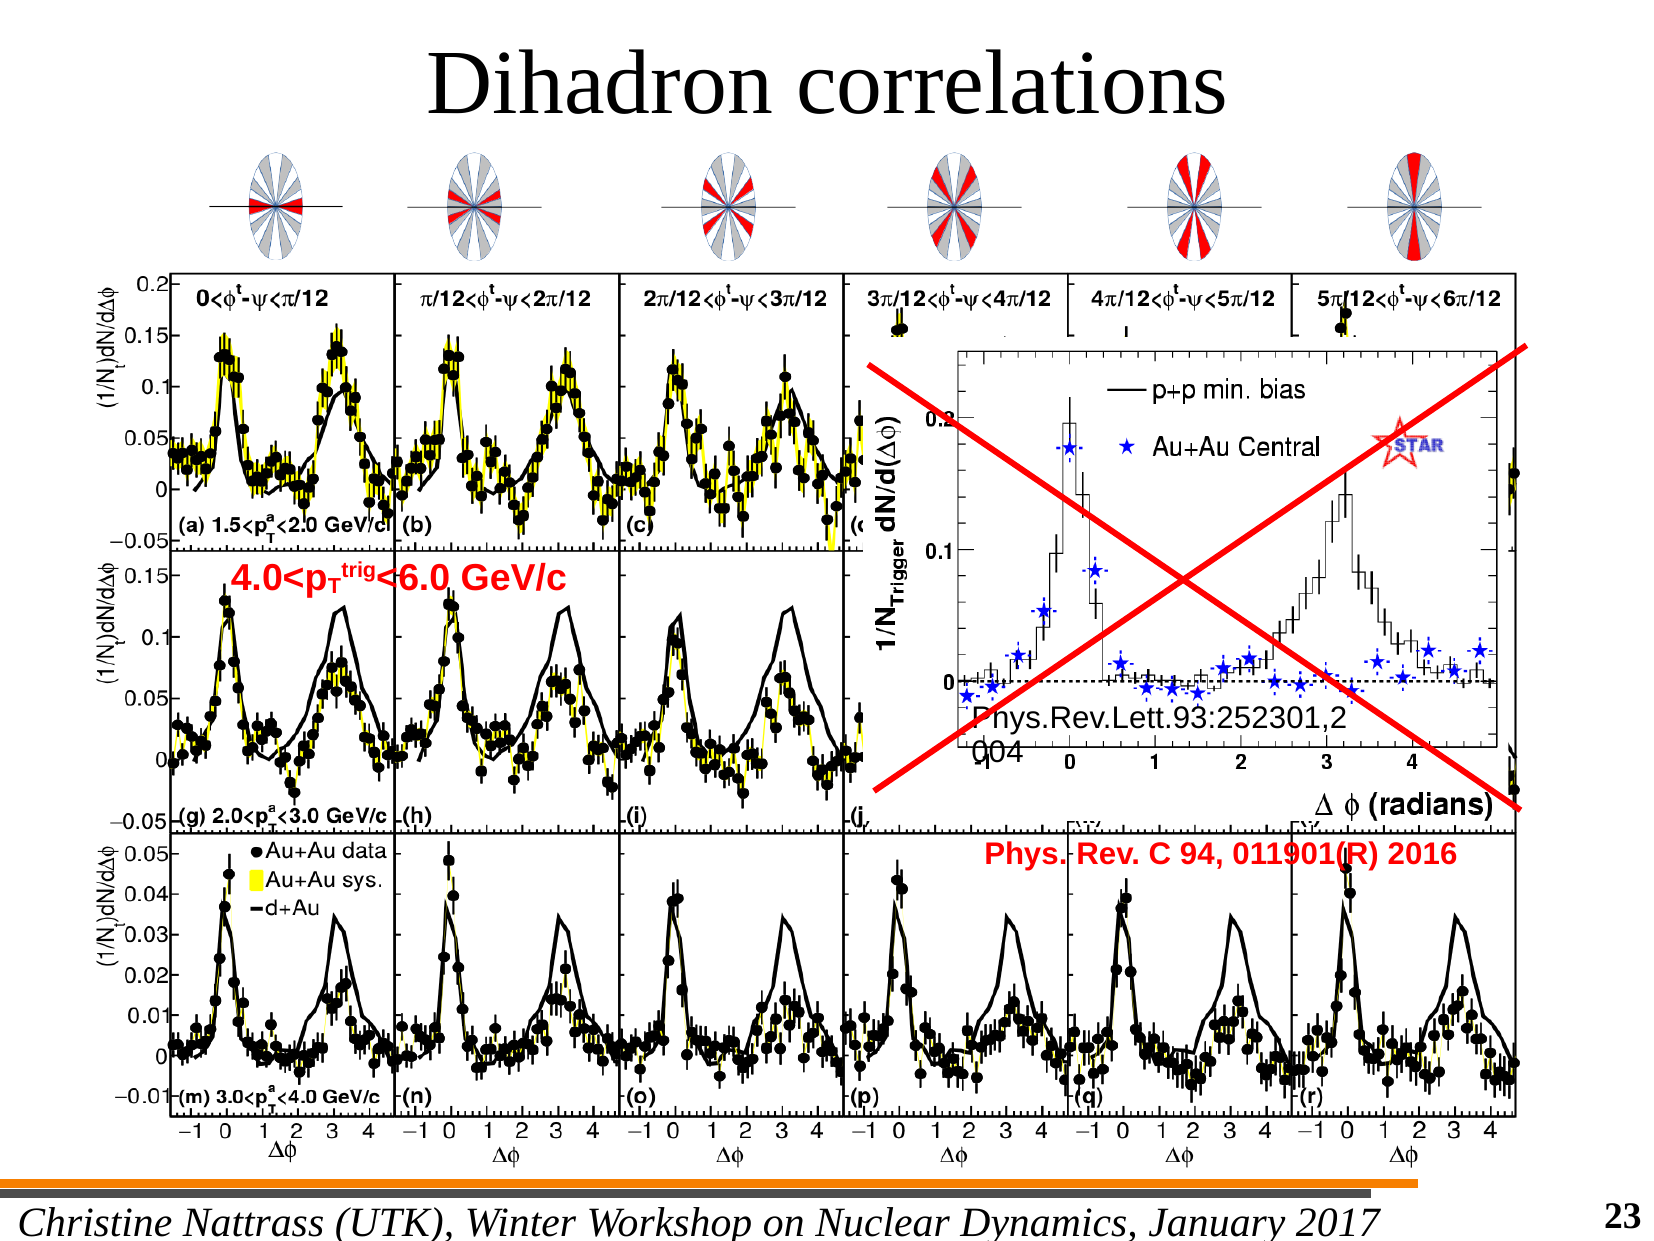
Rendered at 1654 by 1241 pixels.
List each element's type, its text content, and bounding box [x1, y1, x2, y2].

picture [1026, 584, 1340, 692]
text_box Phys.Rev.Lett.93:252301,2004 [956, 692, 1378, 778]
text_box Phys. Rev. C 94, 011901(R) 2016 [969, 769, 1530, 977]
picture [1190, 352, 1523, 797]
picture [1126, 152, 1262, 262]
text_box 4.0<pTtrig<6.0 GeV/c [216, 549, 688, 620]
picture [660, 152, 796, 262]
text_box Phys.Rev.Lett.93:252301,2004 [956, 692, 1012, 730]
picture [1346, 152, 1482, 262]
picture [208, 152, 343, 260]
picture [406, 152, 542, 262]
picture [84, 267, 1523, 1179]
title Dihadron correlations [11, 8, 1646, 157]
picture [886, 152, 1022, 262]
